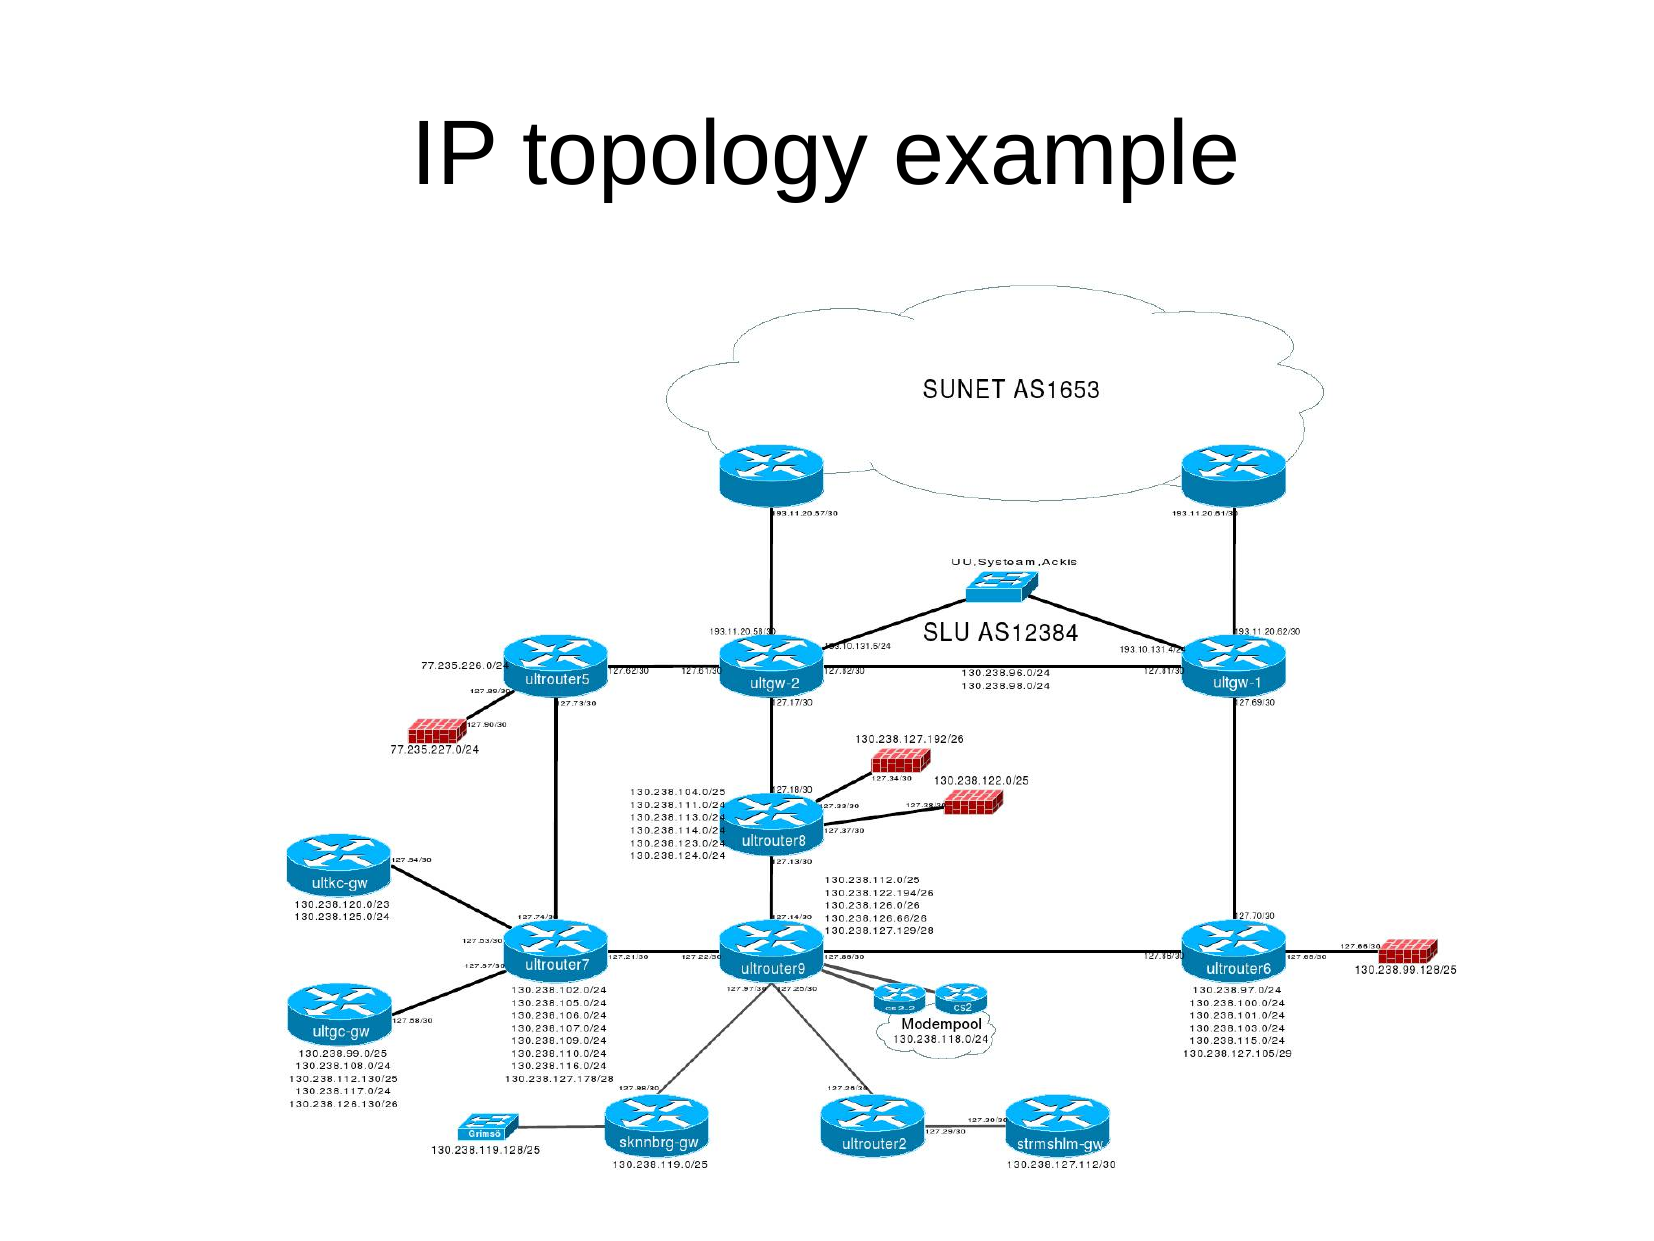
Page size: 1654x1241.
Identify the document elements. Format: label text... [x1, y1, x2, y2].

title IP topology example [82, 56, 1571, 250]
picture [225, 224, 1654, 1235]
